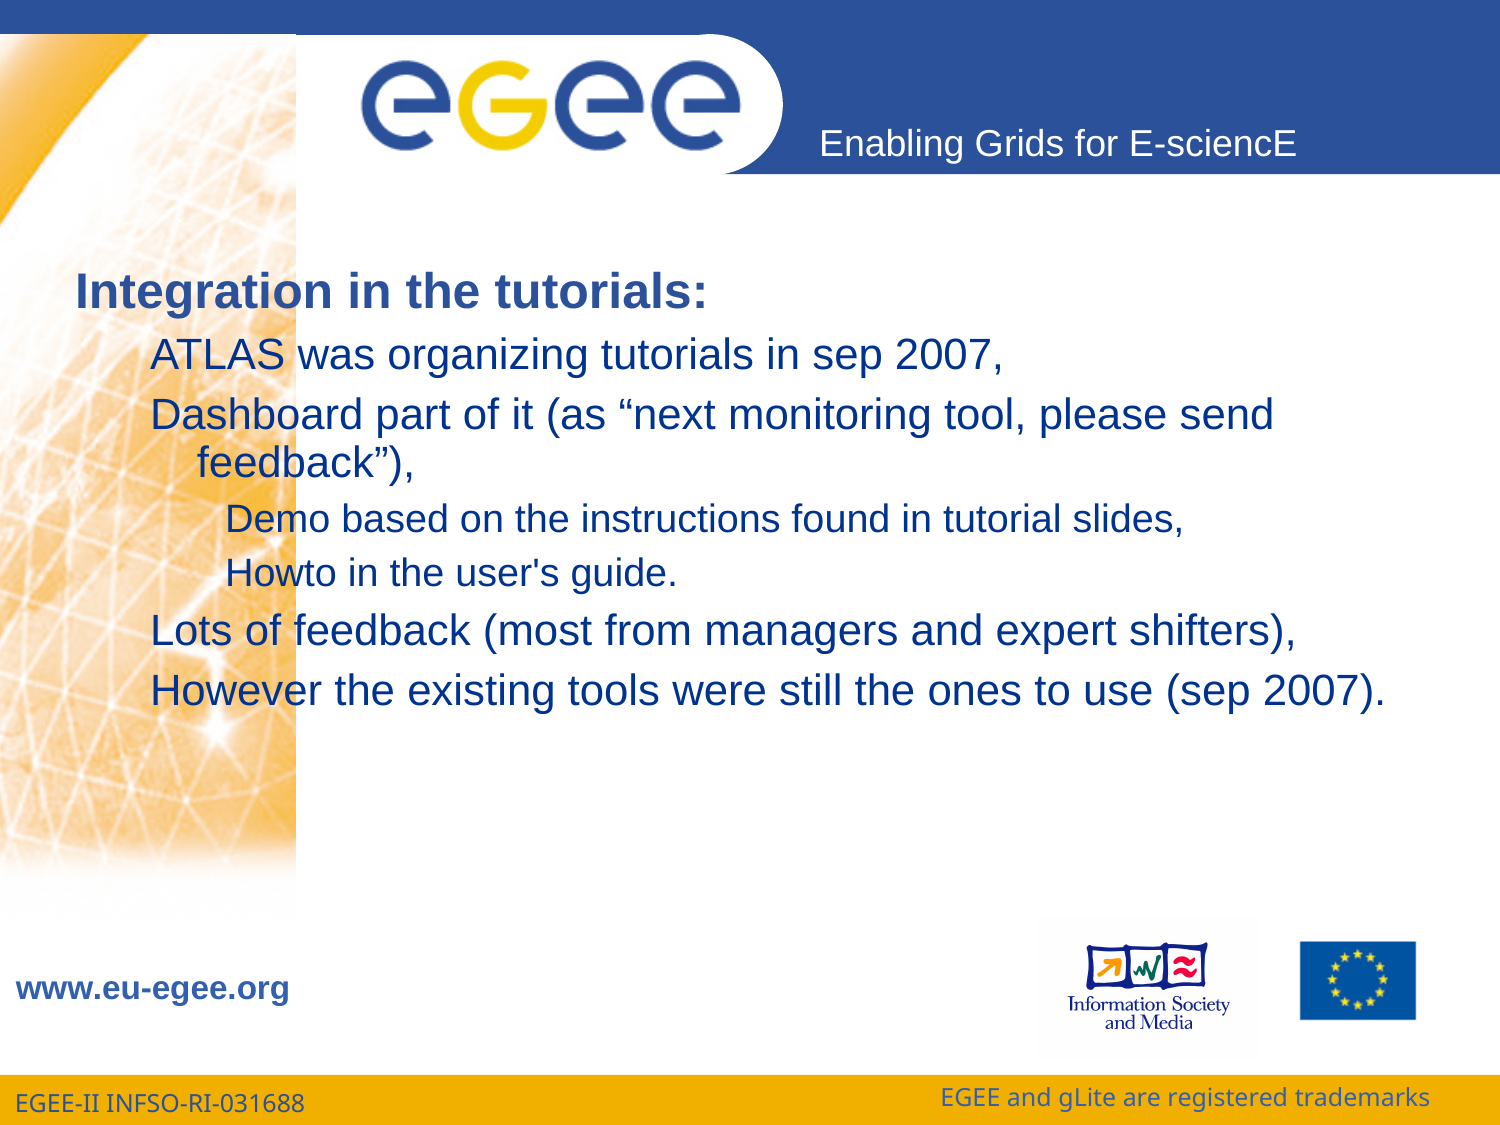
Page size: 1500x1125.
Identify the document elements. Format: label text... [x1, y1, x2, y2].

picture [1291, 991, 1424, 1028]
picture [355, 56, 748, 154]
picture [0, 34, 296, 921]
picture [1038, 991, 1258, 1059]
list Integration in the tutorials: ATLAS was organizing tutorials in sep 2007, Dashboard part of it (as “next monitoring tool, please send feedback”), Demo based on the instructions found in tutorial slides, Howto in the user's guide. Lots of feedback (most from managers and expert shifters), However the existing tools were still the ones to use (sep 2007). [75, 263, 1425, 991]
